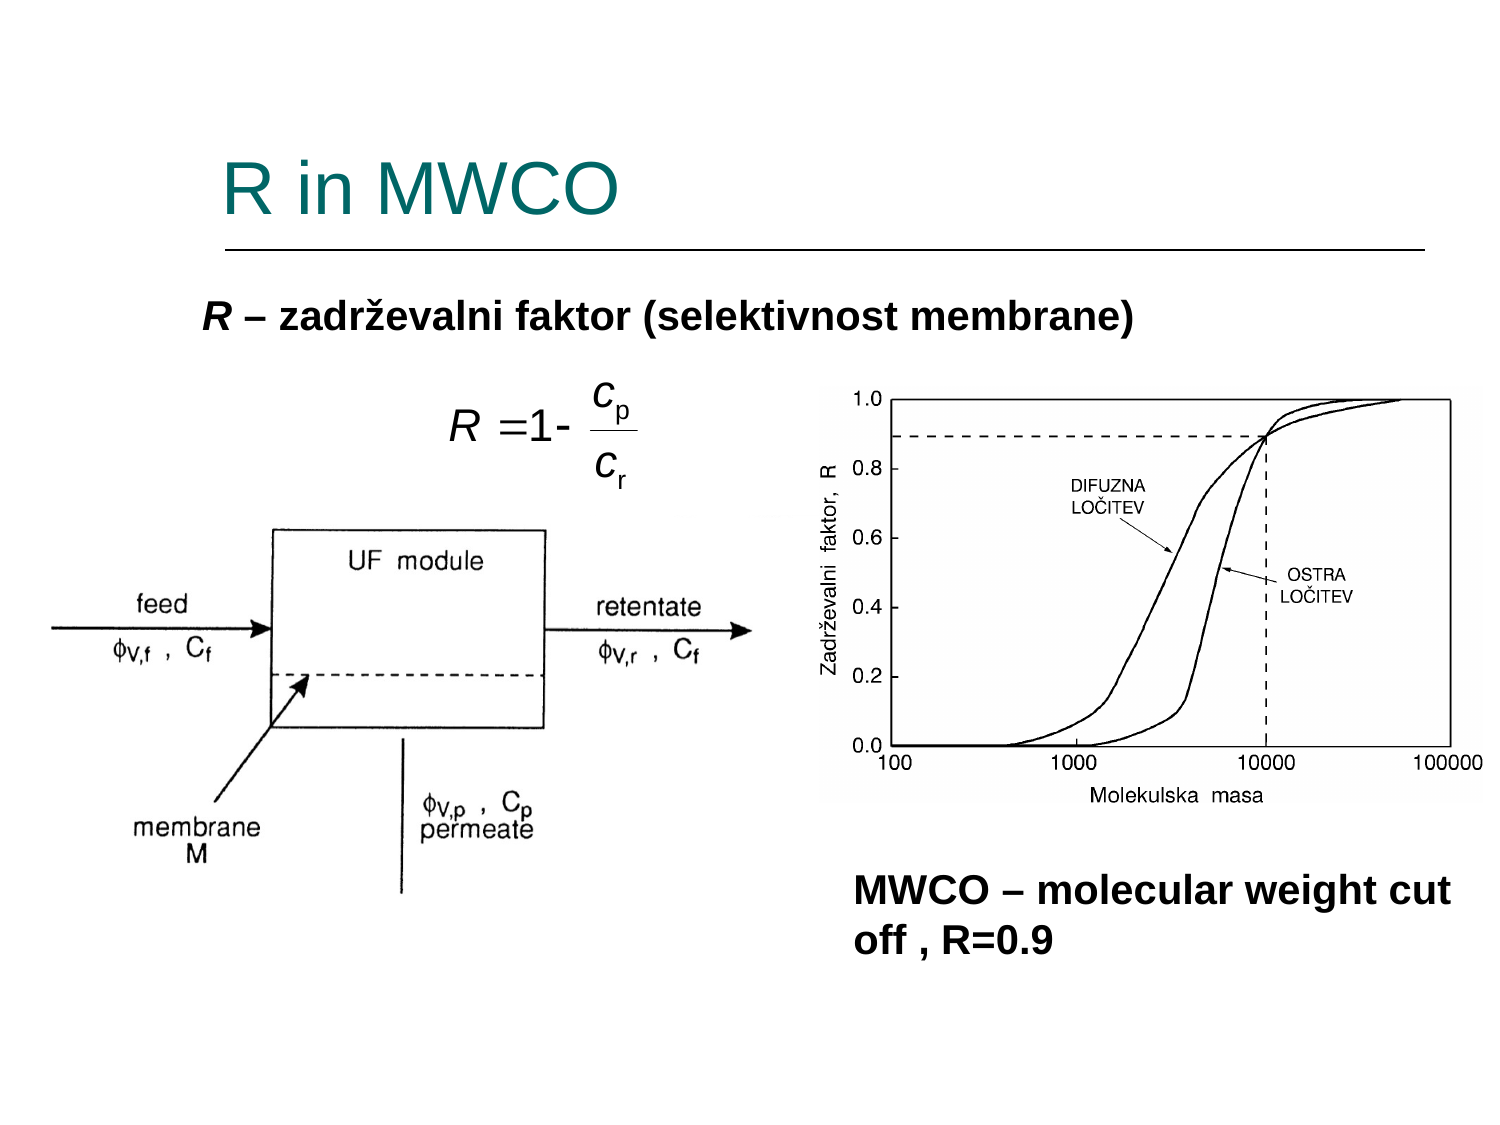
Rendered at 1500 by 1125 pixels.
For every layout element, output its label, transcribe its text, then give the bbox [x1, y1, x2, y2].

text_box MWCO – molecular weight cut off , R=0.9 [838, 855, 1477, 971]
title R in MWCO [206, 49, 1454, 237]
text_box R – zadrževalni faktor (selektivnost membrane) [175, 281, 1430, 347]
picture [18, 386, 1483, 903]
chart [442, 361, 648, 500]
